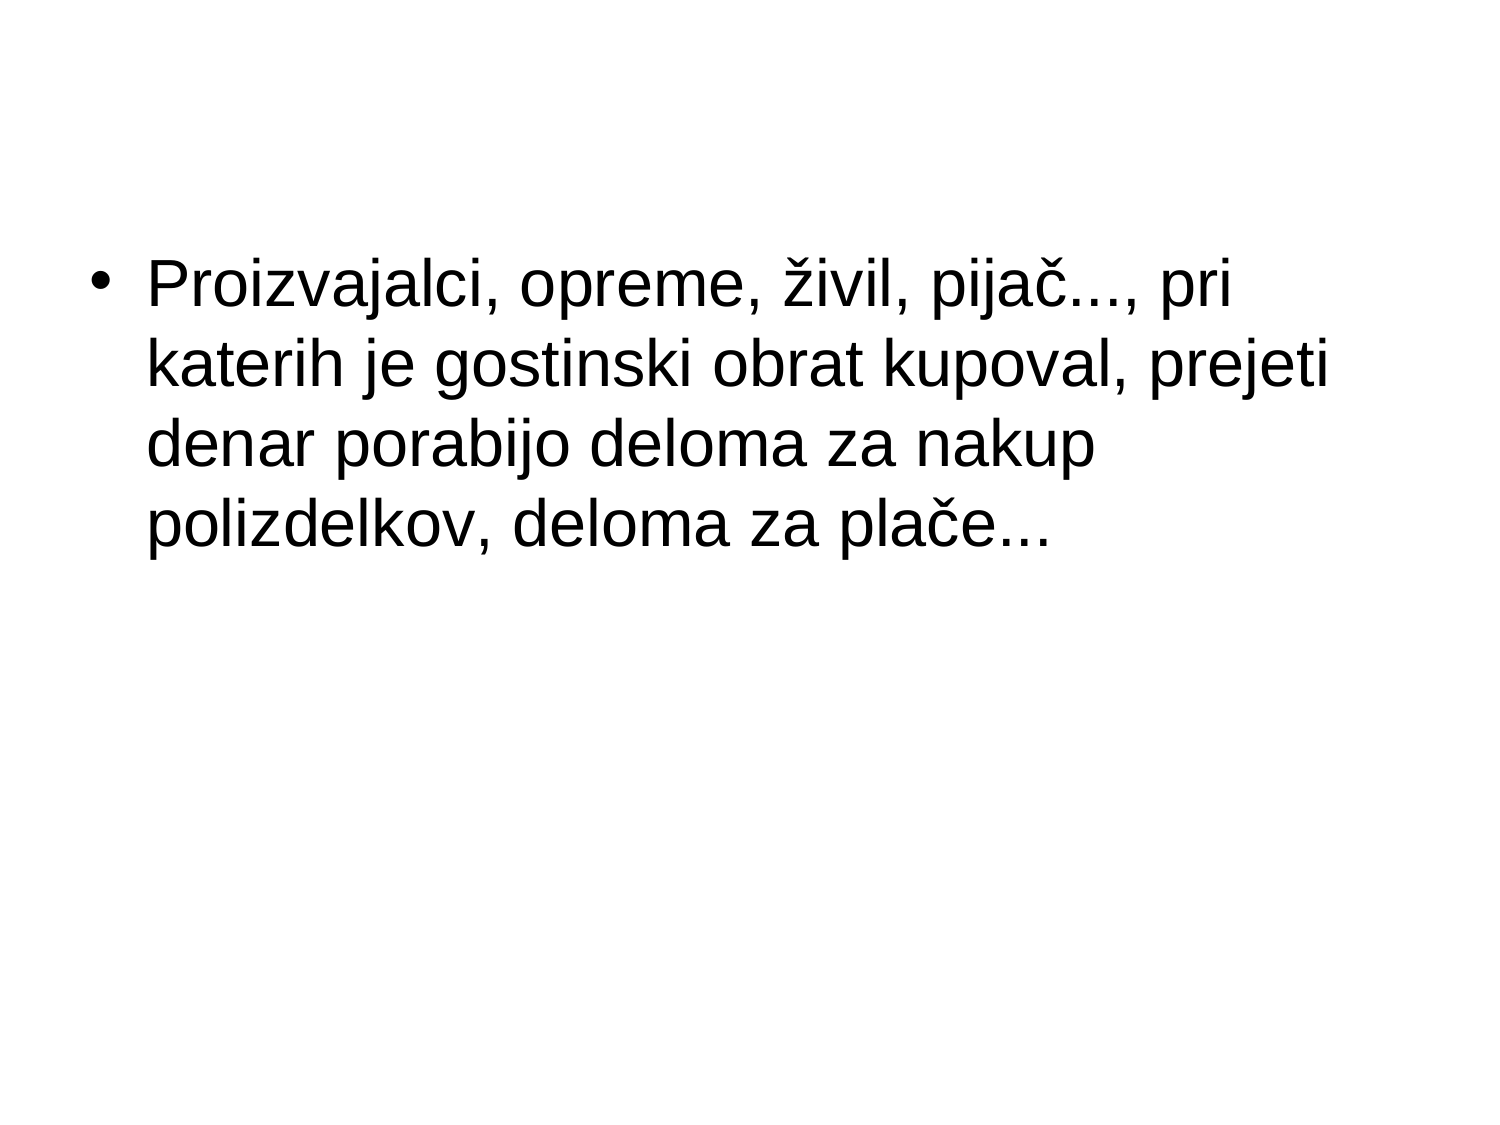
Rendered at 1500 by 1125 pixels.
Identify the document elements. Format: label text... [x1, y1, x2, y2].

list Proizvajalci, opreme, živil, pijač..., pri katerih je gostinski obrat kupoval, prejeti denar porabijo deloma za nakup polizdelkov, deloma za plače... [75, 231, 1426, 1006]
